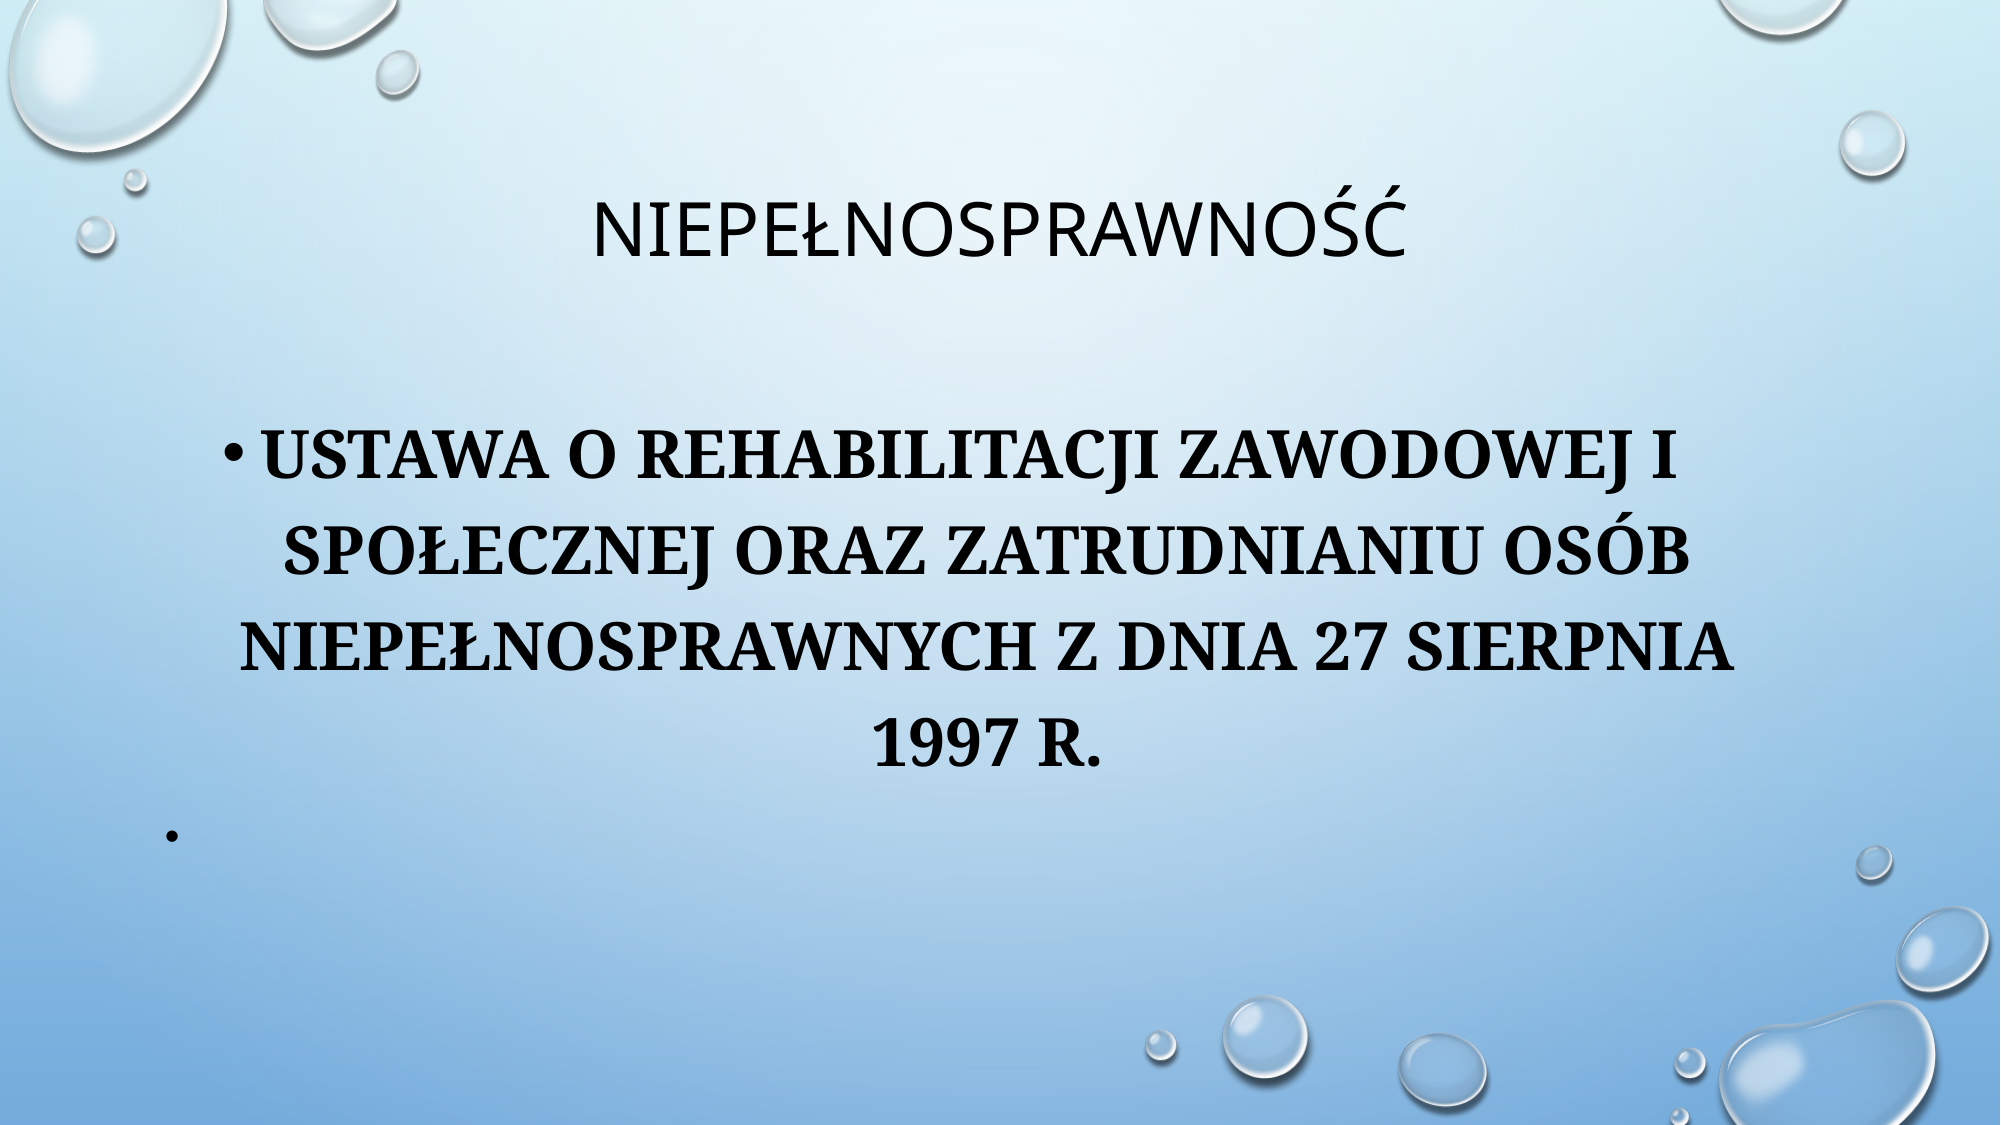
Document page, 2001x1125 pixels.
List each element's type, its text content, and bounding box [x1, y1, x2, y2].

title Niepełnosprawność [149, 101, 1851, 364]
list Ustawa o rehabilitacji zawodowej i społecznej oraz zatrudnianiu osób niepełnosprawnych z dnia 27 sierpnia 1997 r. [149, 388, 1850, 950]
